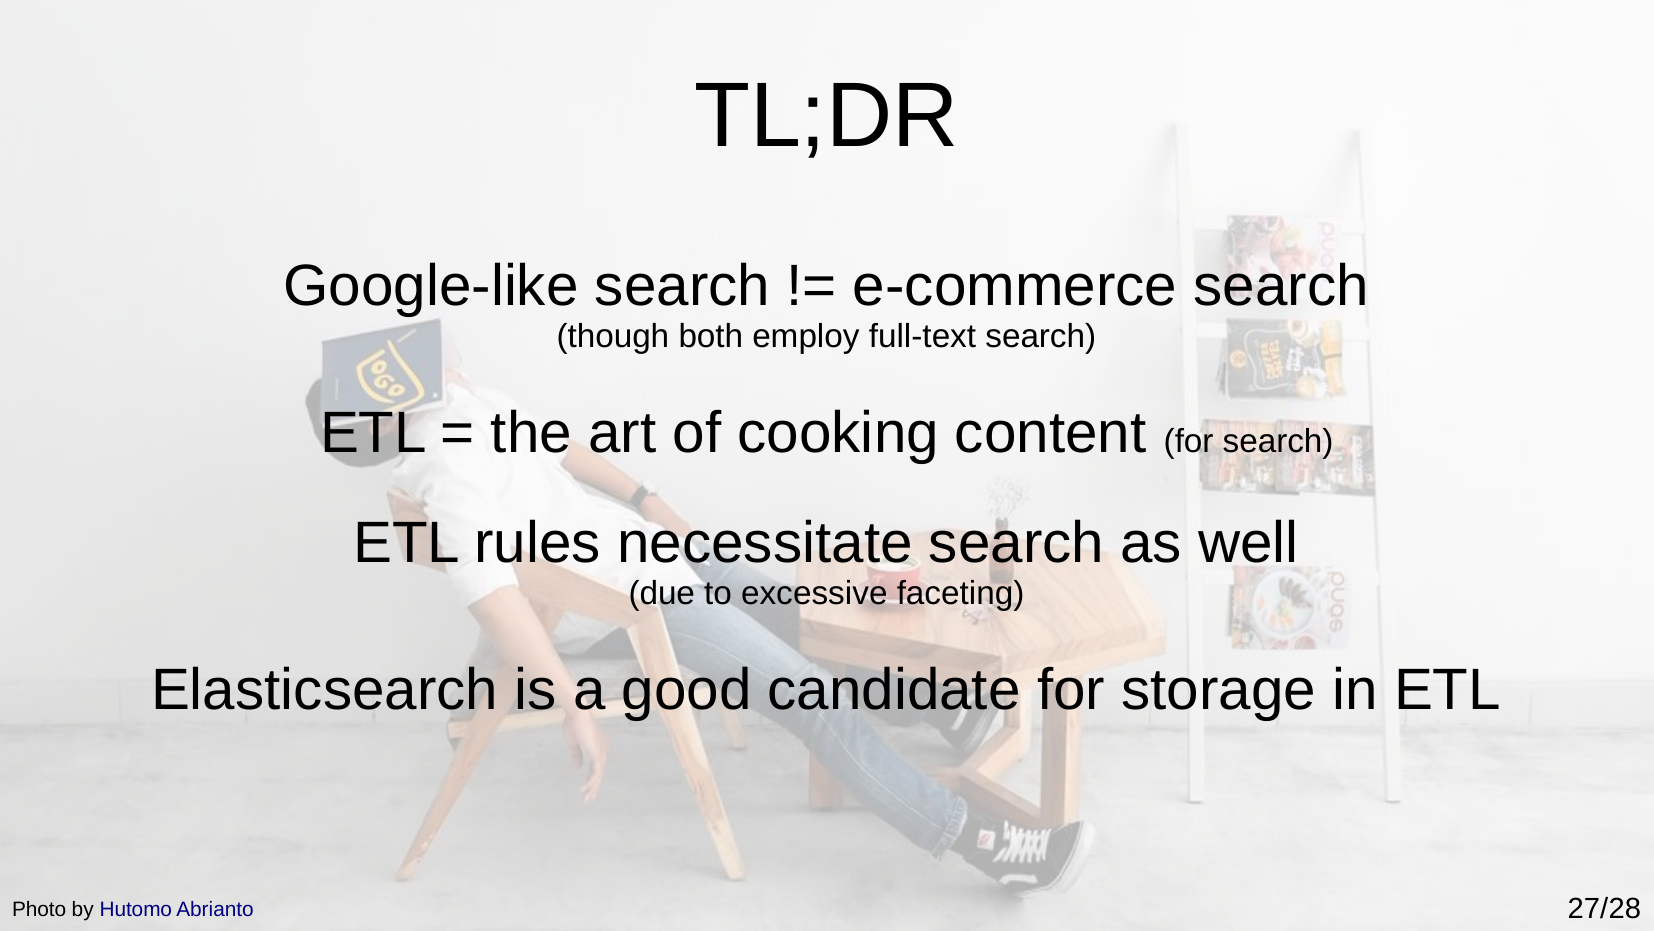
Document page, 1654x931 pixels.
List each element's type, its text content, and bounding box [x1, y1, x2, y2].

text_box <number>/28 [1452, 884, 1654, 931]
text_box Photo by Hutomo Abrianto [0, 890, 493, 929]
title TL;DR [82, 37, 1571, 193]
picture [0, 0, 1654, 931]
text_box Google-like search != e-commerce search (though both employ full-text search) ETL = the art of cooking content (for search) ETL rules necessitate search as well (due to excessive faceting) Elasticsearch is a good candidate for storage in ETL [82, 217, 1571, 758]
